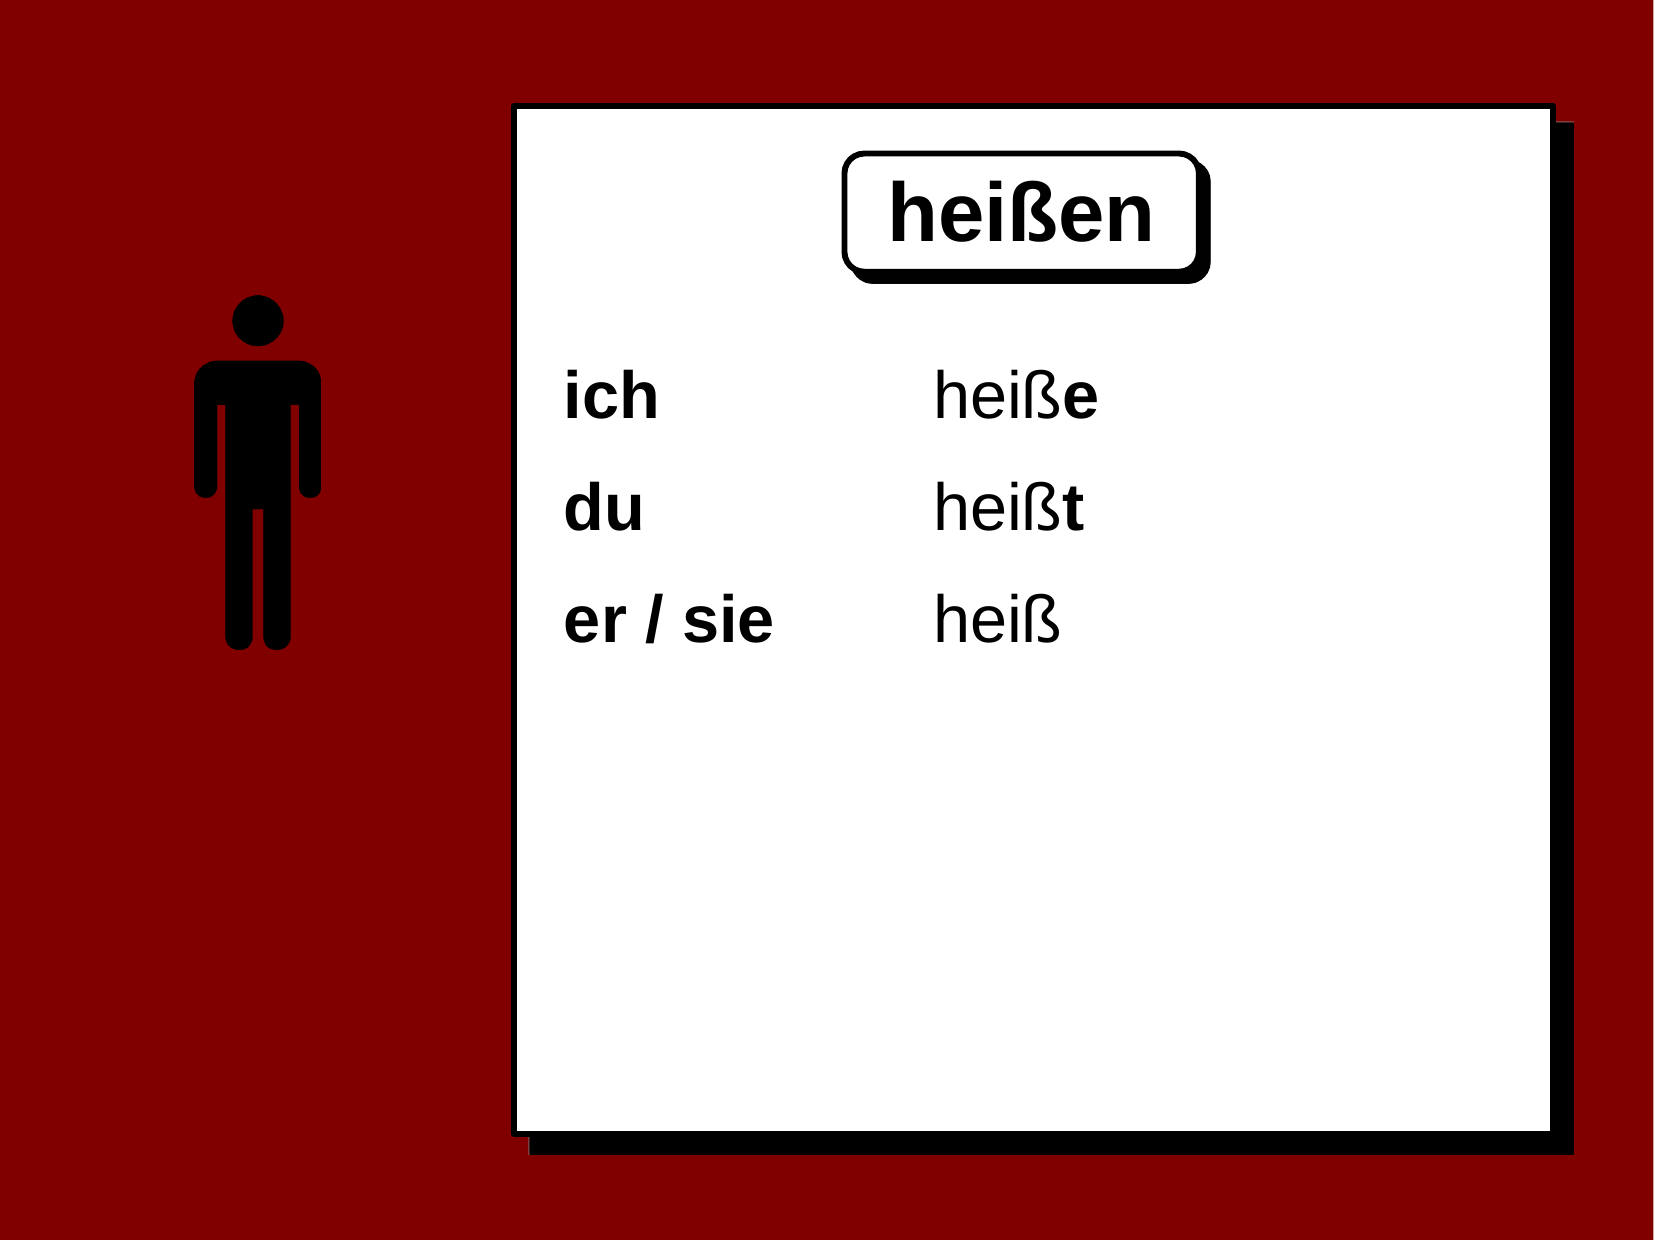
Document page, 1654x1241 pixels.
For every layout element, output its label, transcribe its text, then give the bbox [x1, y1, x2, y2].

text_box [513, 106, 1554, 1134]
picture [194, 295, 321, 650]
text_box ich heiße du heißt er / sie heiß [549, 312, 1554, 756]
text_box heißen [844, 153, 1199, 272]
